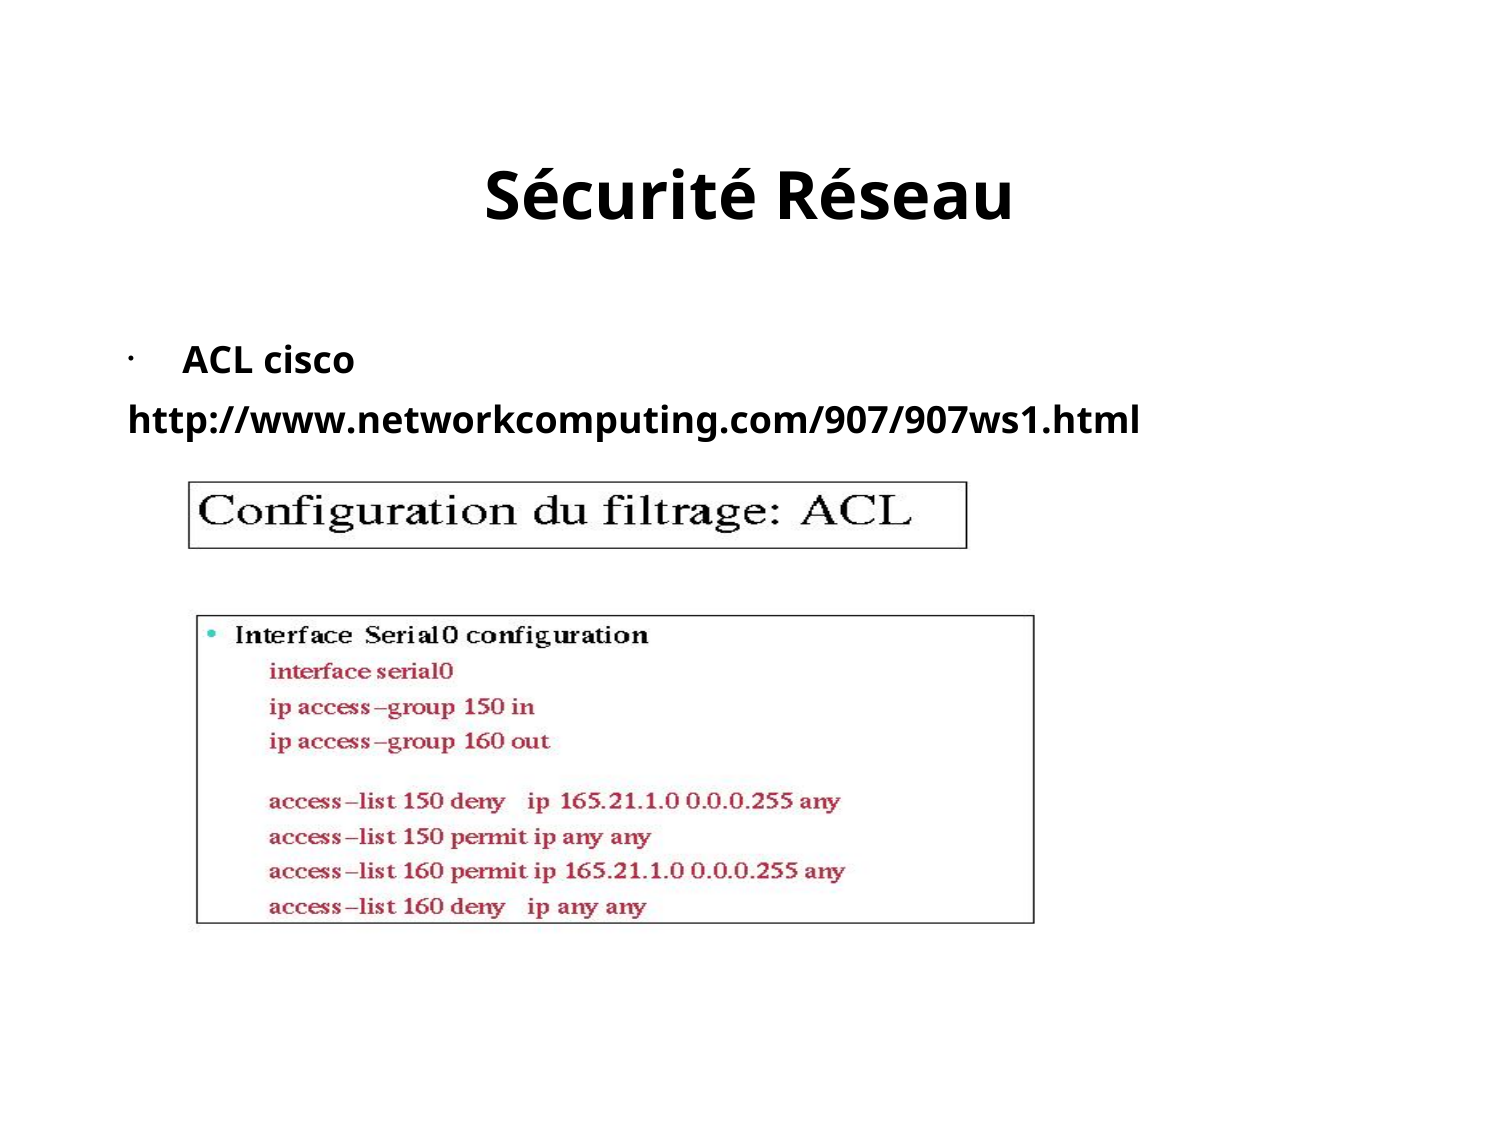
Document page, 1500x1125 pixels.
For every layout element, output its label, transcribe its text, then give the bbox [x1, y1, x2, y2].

picture [150, 462, 1176, 1051]
title Sécurité Réseau [112, 99, 1388, 288]
list ACL cisco http://www.networkcomputing.com/907/907ws1.html [112, 324, 1388, 1001]
